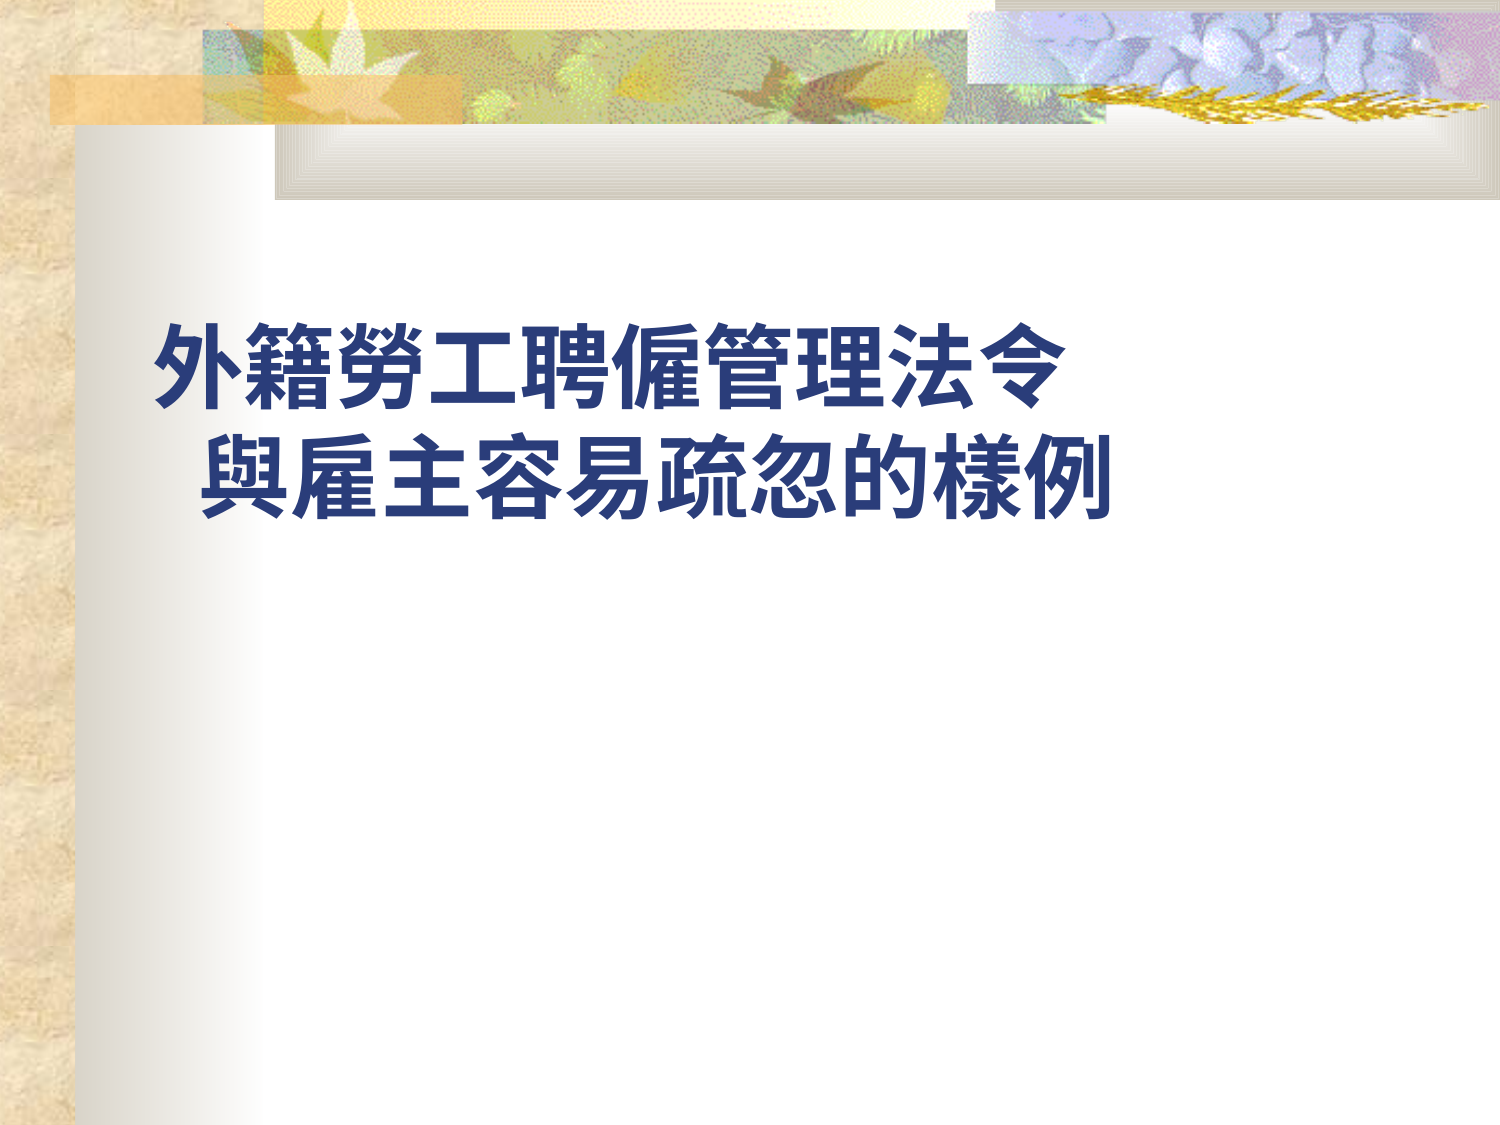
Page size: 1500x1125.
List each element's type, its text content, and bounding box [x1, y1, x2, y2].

picture [0, 0, 1500, 1125]
title 外籍勞工聘僱管理法令 與雇主容易疏忽的樣例 [137, 349, 1413, 538]
